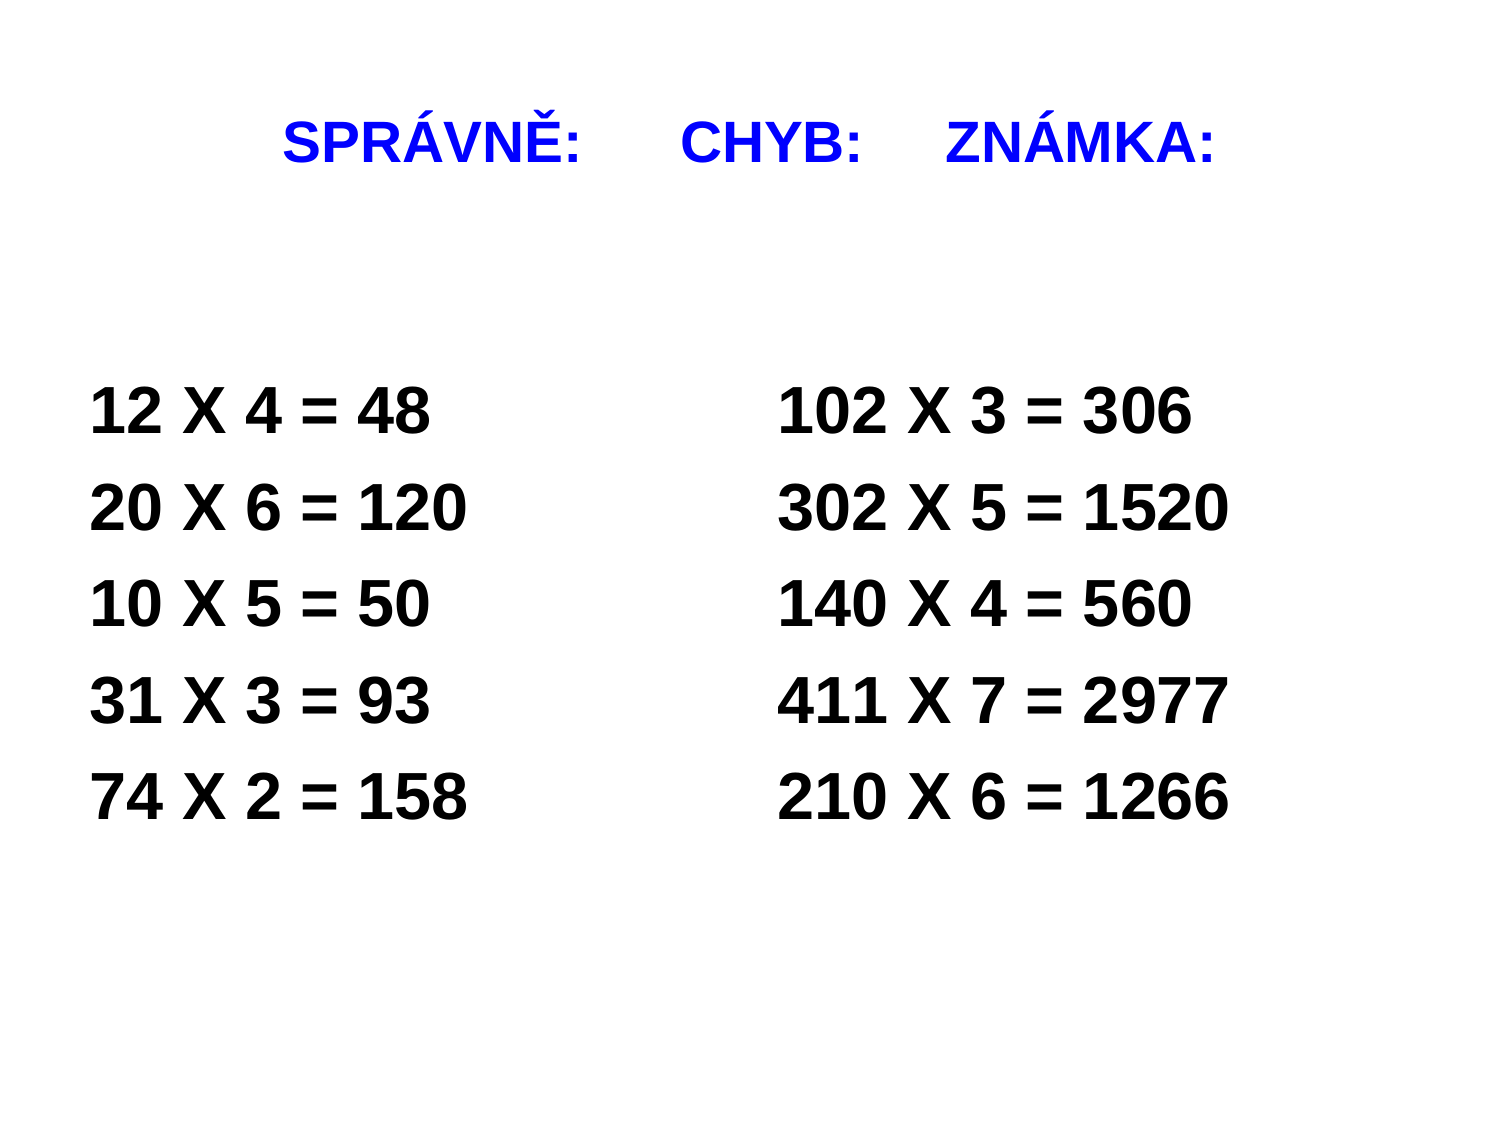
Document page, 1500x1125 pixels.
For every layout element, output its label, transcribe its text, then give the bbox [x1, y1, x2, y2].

list 12 X 4 = 48 20 X 6 = 120 10 X 5 = 50 31 X 3 = 93 74 X 2 = 158 [74, 262, 737, 1006]
list 102 X 3 = 306 302 X 5 = 1520 140 X 4 = 560 411 X 7 = 2977 210 X 6 = 1266 [763, 262, 1425, 1006]
title SPRÁVNĚ: CHYB: ZNÁMKA: [75, 45, 1426, 233]
